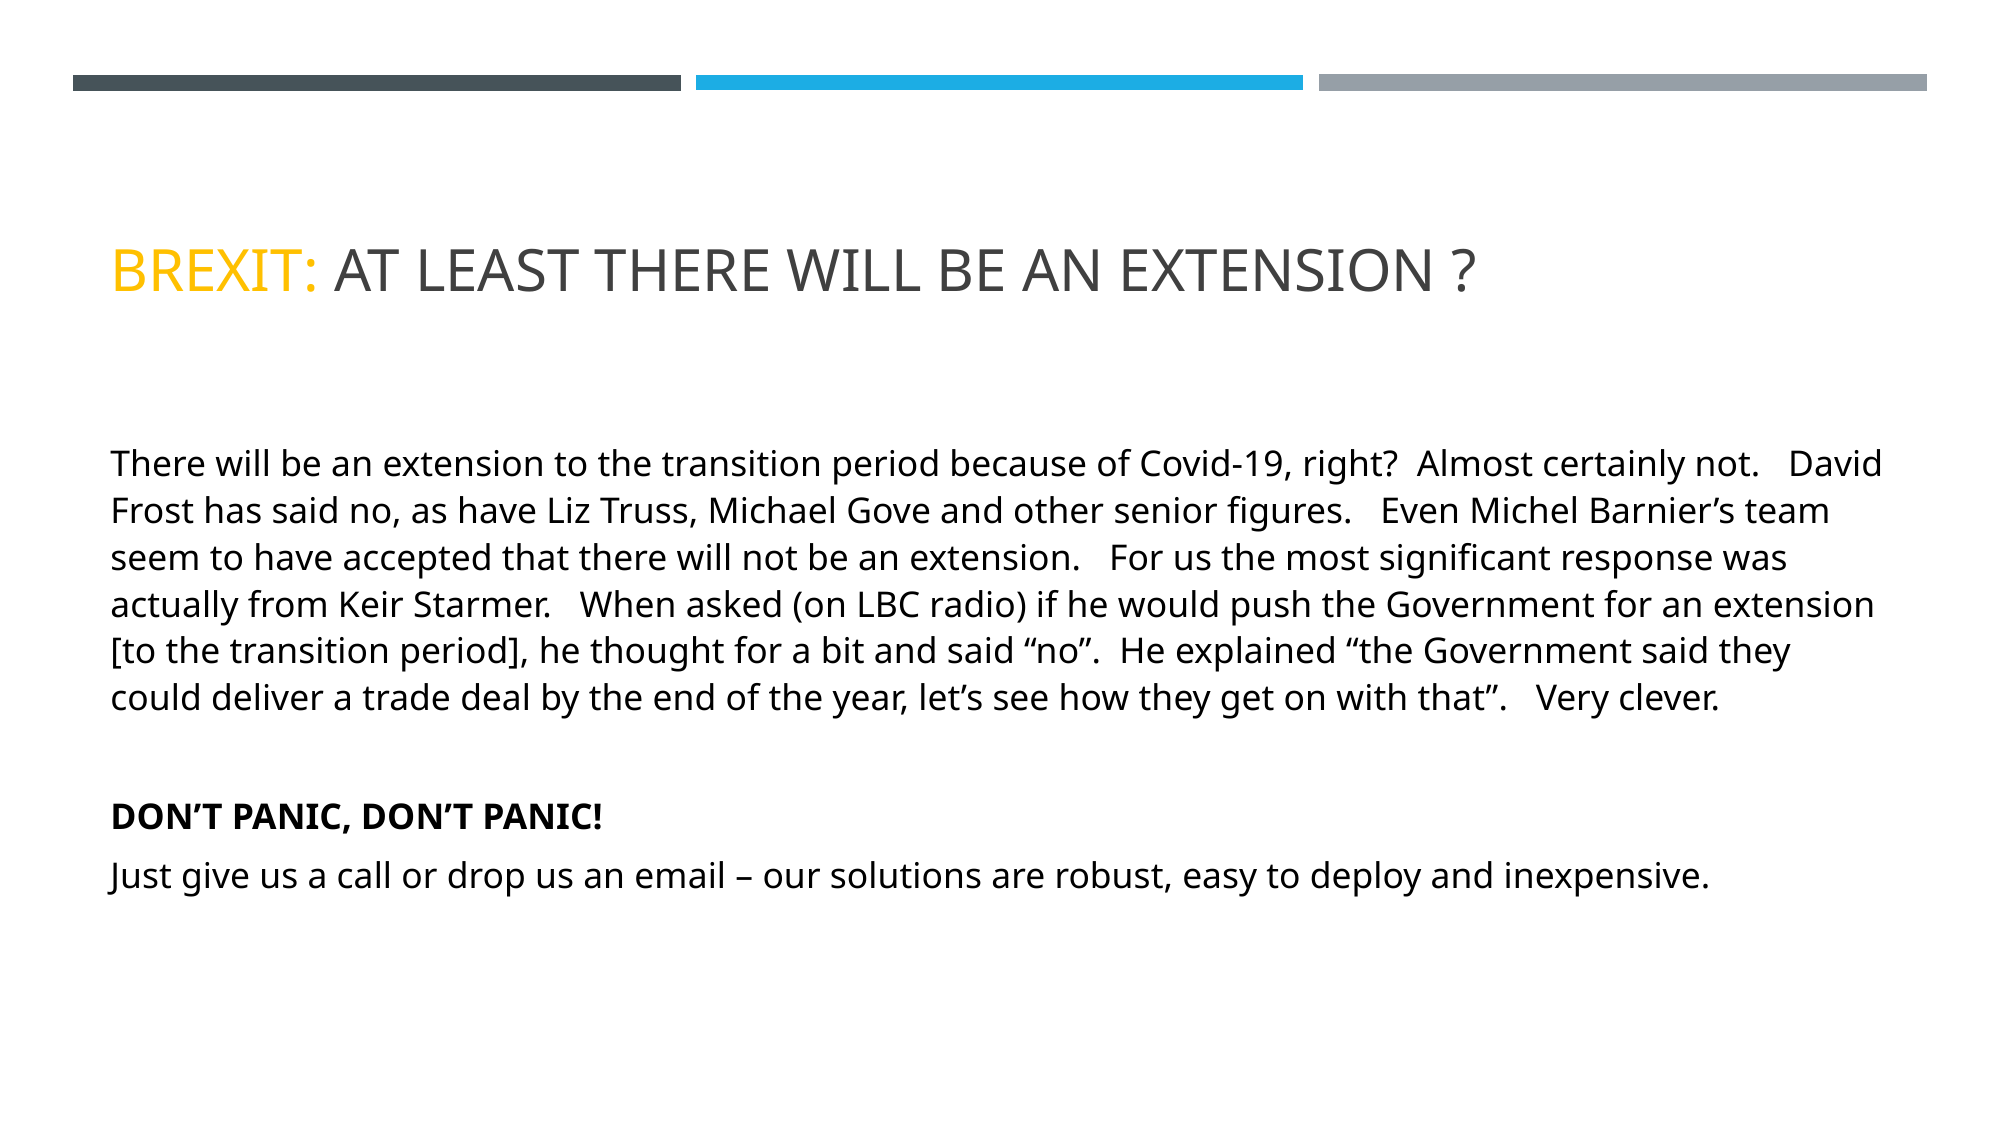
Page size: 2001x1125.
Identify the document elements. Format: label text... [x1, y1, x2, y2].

title BREXIT: At least there will be an extension ? [95, 115, 1905, 311]
list There will be an extension to the transition period because of Covid-19, right? Almost certainly not. David Frost has said no, as have Liz Truss, Michael Gove and other senior figures. Even Michel Barnier’s team seem to have accepted that there will not be an extension. For us the most significant response was actually from Keir Starmer. When asked (on LBC radio) if he would push the Government for an extension [to the transition period], he thought for a bit and said “no”. He explained “the Government said they could deliver a trade deal by the end of the year, let’s see how they get on with that”. Very clever. DON’T PANIC, DON’T PANIC! Just give us a call or drop us an email – our solutions are robust, easy to deploy and inexpensive. [95, 368, 1905, 965]
